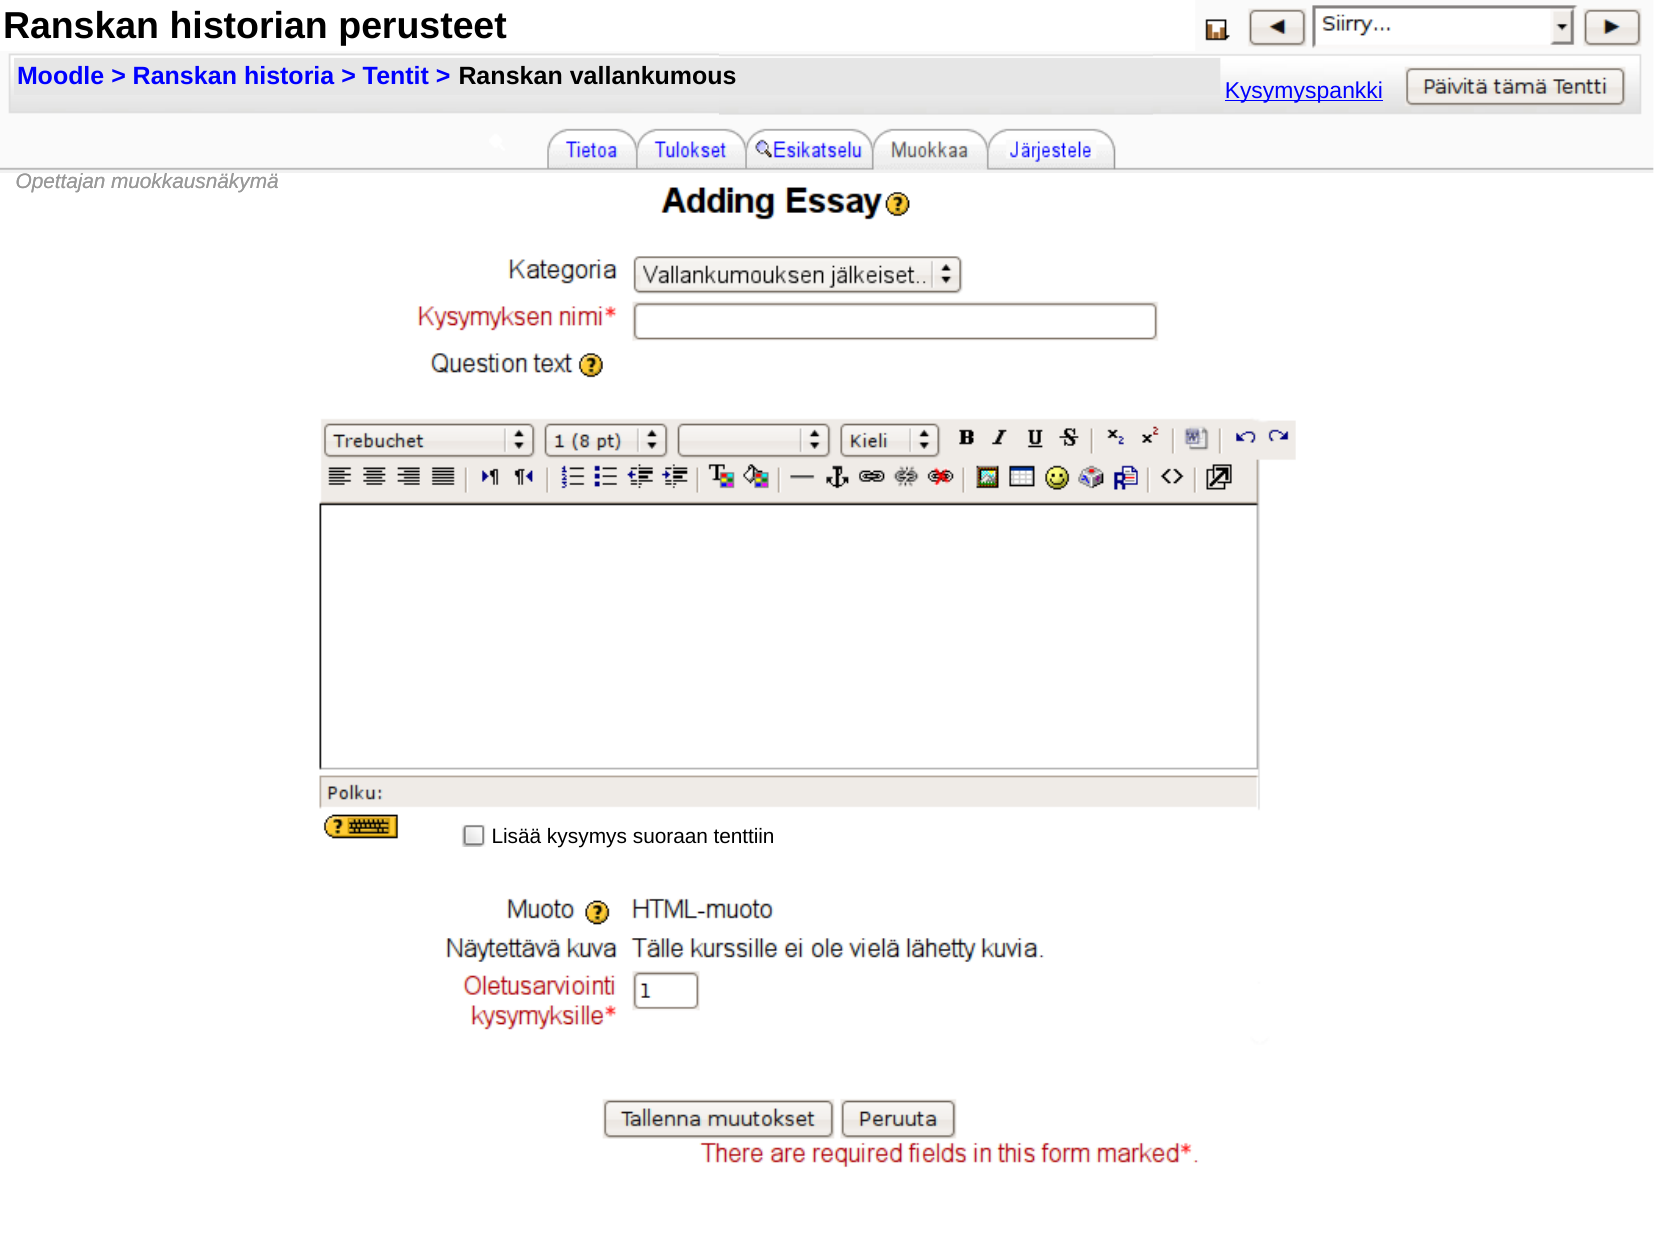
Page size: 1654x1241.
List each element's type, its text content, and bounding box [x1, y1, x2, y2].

text_box Ranskan historian perusteet [0, 0, 1196, 52]
text_box Lisää kysymys suoraan tenttiin [488, 820, 777, 853]
text_box [631, 173, 942, 234]
picture [0, 0, 1654, 1084]
picture [489, 1090, 1319, 1241]
text_box Kysymyspankki [1221, 73, 1386, 108]
text_box Opettajan muokkausnäkymä [12, 173, 282, 198]
text_box Moodle > Ranskan historia > Tentit > Ranskan vallankumous [14, 57, 1221, 95]
